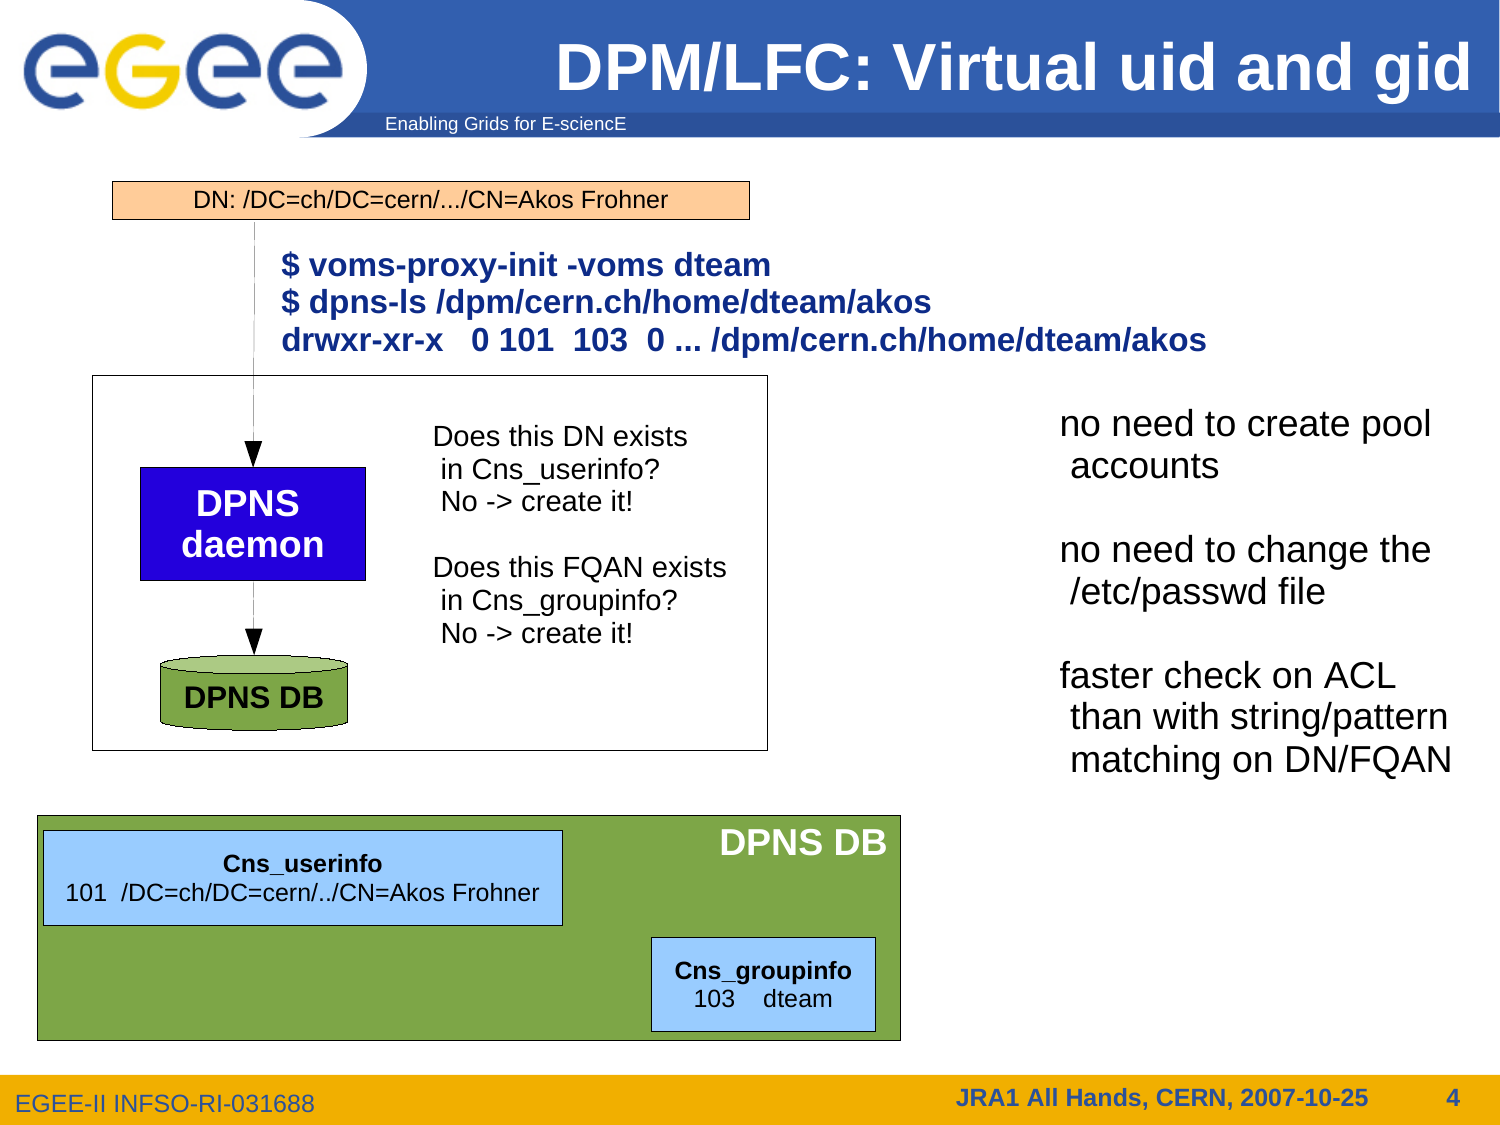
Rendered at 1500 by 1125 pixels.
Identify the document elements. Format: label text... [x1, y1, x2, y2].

text_box no need to create pool accounts no need to change the /etc/passwd file faster check on ACL than with string/pattern matching on DN/FQAN [1034, 394, 1469, 788]
text_box DPNS DB [160, 666, 348, 731]
text_box Cns_userinfo 101 /DC=ch/DC=cern/../CN=Akos Frohner [43, 830, 563, 926]
picture [18, 30, 349, 112]
text_box [37, 815, 901, 1041]
title DPM/LFC: Virtual uid and gid [369, 18, 1475, 117]
text_box Does this DN exists in Cns_userinfo? No -> create it! Does this FQAN exists in Cns_groupinfo? No -> create it! [409, 412, 751, 657]
text_box $ voms-proxy-init -voms dteam $ dpns-ls /dpm/cern.ch/home/dteam/akos drwxr-xr-x 0 101 103 0 ... /dpm/cern.ch/home/dteam/akos [266, 239, 1225, 366]
text_box Cns_groupinfo 103 dteam [651, 937, 876, 1032]
text_box DPNS daemon [140, 467, 366, 581]
text_box DPNS DB [704, 813, 903, 871]
text_box DN: /DC=ch/DC=cern/.../CN=Akos Frohner [112, 181, 750, 220]
